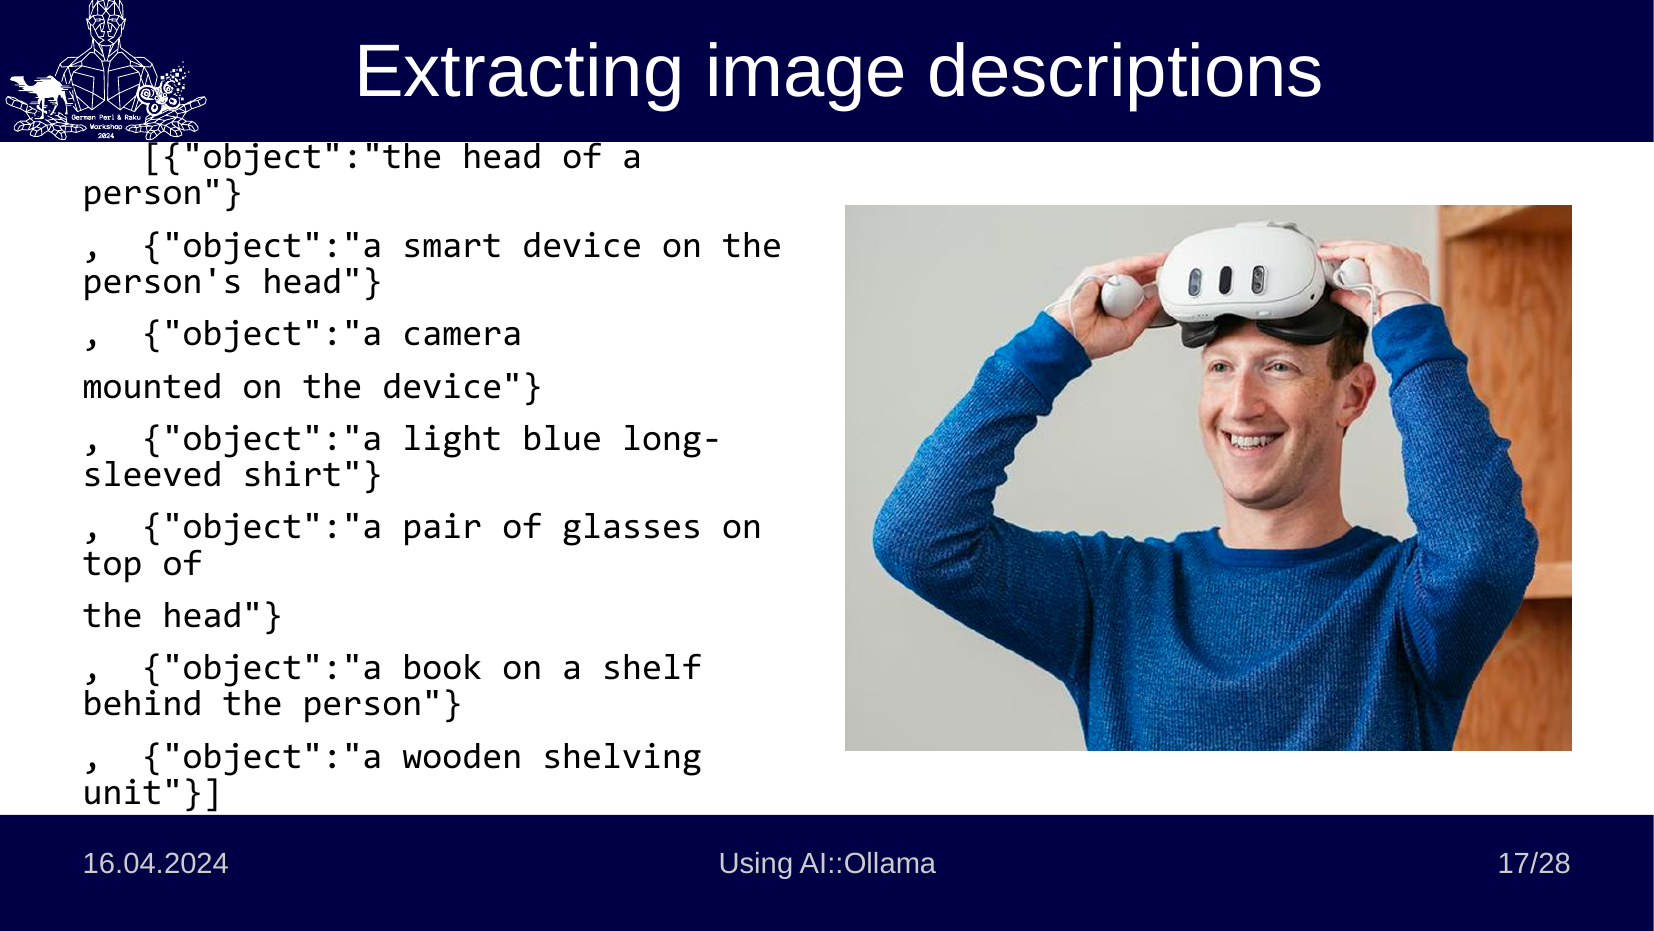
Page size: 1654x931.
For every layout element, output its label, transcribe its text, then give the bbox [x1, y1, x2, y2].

title Extracting image descriptions [354, 5, 1654, 136]
picture [845, 205, 1572, 751]
list [{"object":"the head of a person"} , {"object":"a smart device on the person's head"} , {"object":"a camera mounted on the device"} , {"object":"a light blue long-sleeved shirt"} , {"object":"a pair of glasses on top of the head"} , {"object":"a book on a shelf behind the person"} , {"object":"a wooden shelving unit"}] [82, 141, 809, 815]
